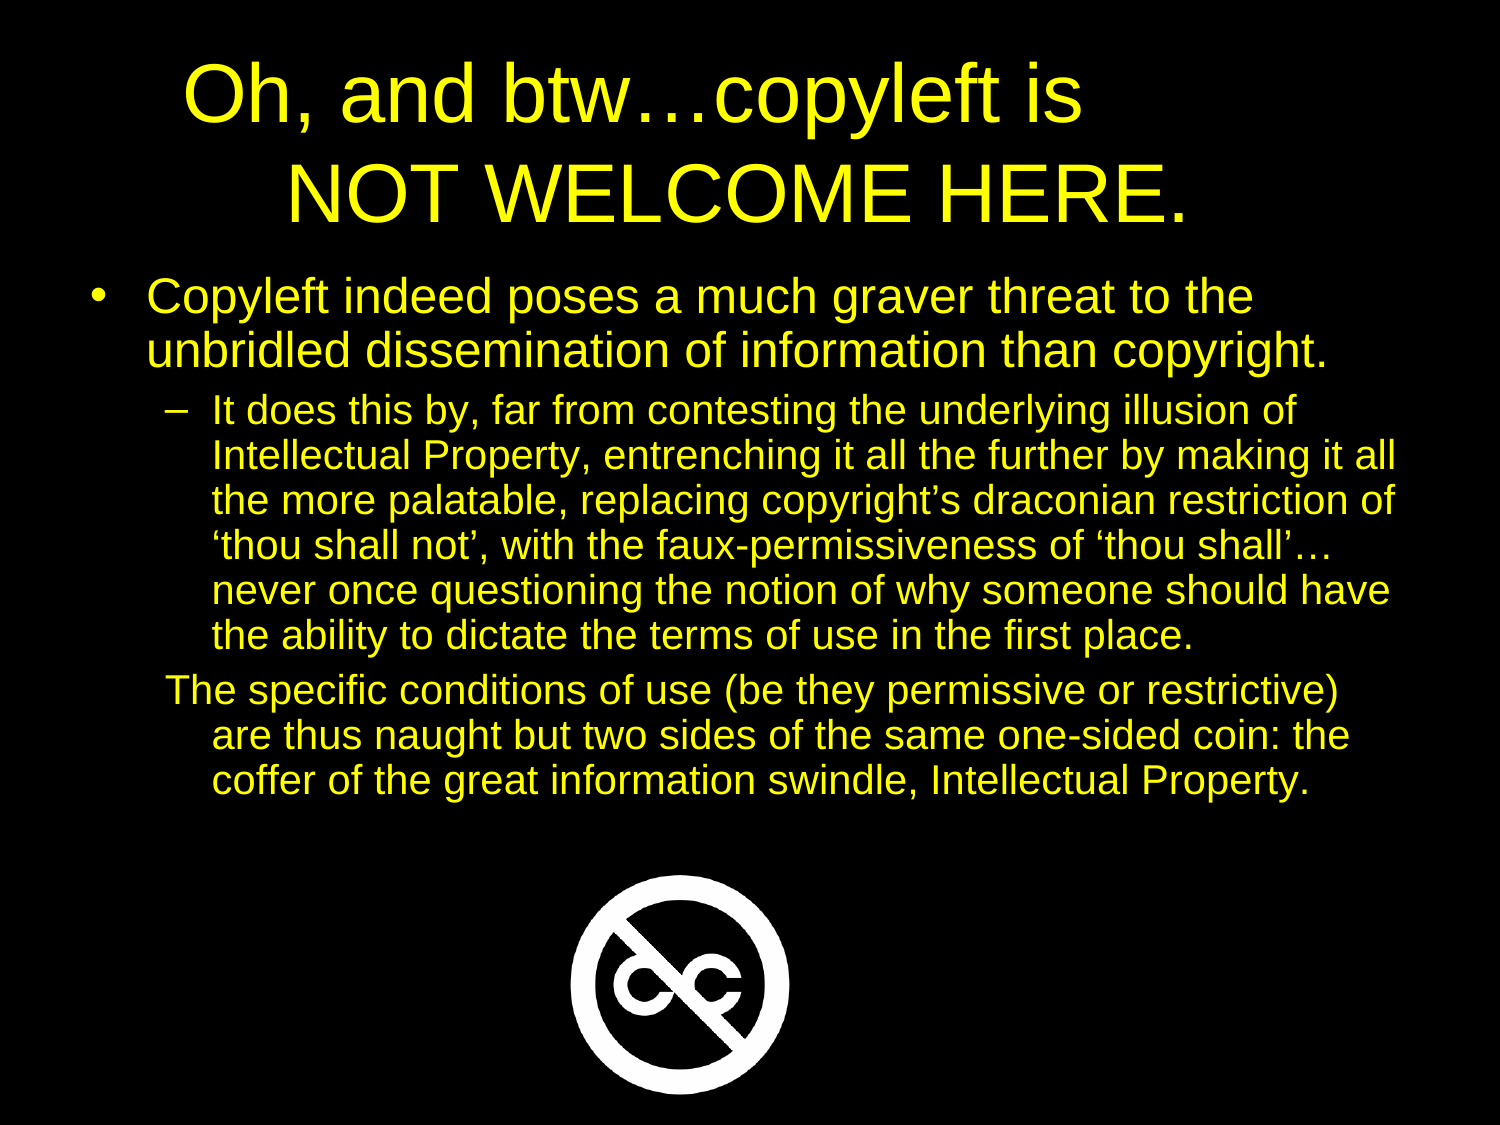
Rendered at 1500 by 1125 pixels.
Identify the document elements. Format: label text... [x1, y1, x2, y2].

title Oh, and btw…copyleft is NOT WELCOME HERE. [75, 31, 1426, 247]
picture [564, 874, 801, 1099]
list Copyleft indeed poses a much graver threat to the unbridled dissemination of information than copyright. It does this by, far from contesting the underlying illusion of Intellectual Property, entrenching it all the further by making it all the more palatable, replacing copyright’s draconian restriction of ‘thou shall not’, with the faux-permissiveness of ‘thou shall’…never once questioning the notion of why someone should have the ability to dictate the terms of use in the first place. The specific conditions of use (be they permissive or restrictive) are thus naught but two sides of the same one-sided coin: the coffer of the great information swindle, Intellectual Property. [75, 262, 1426, 1006]
